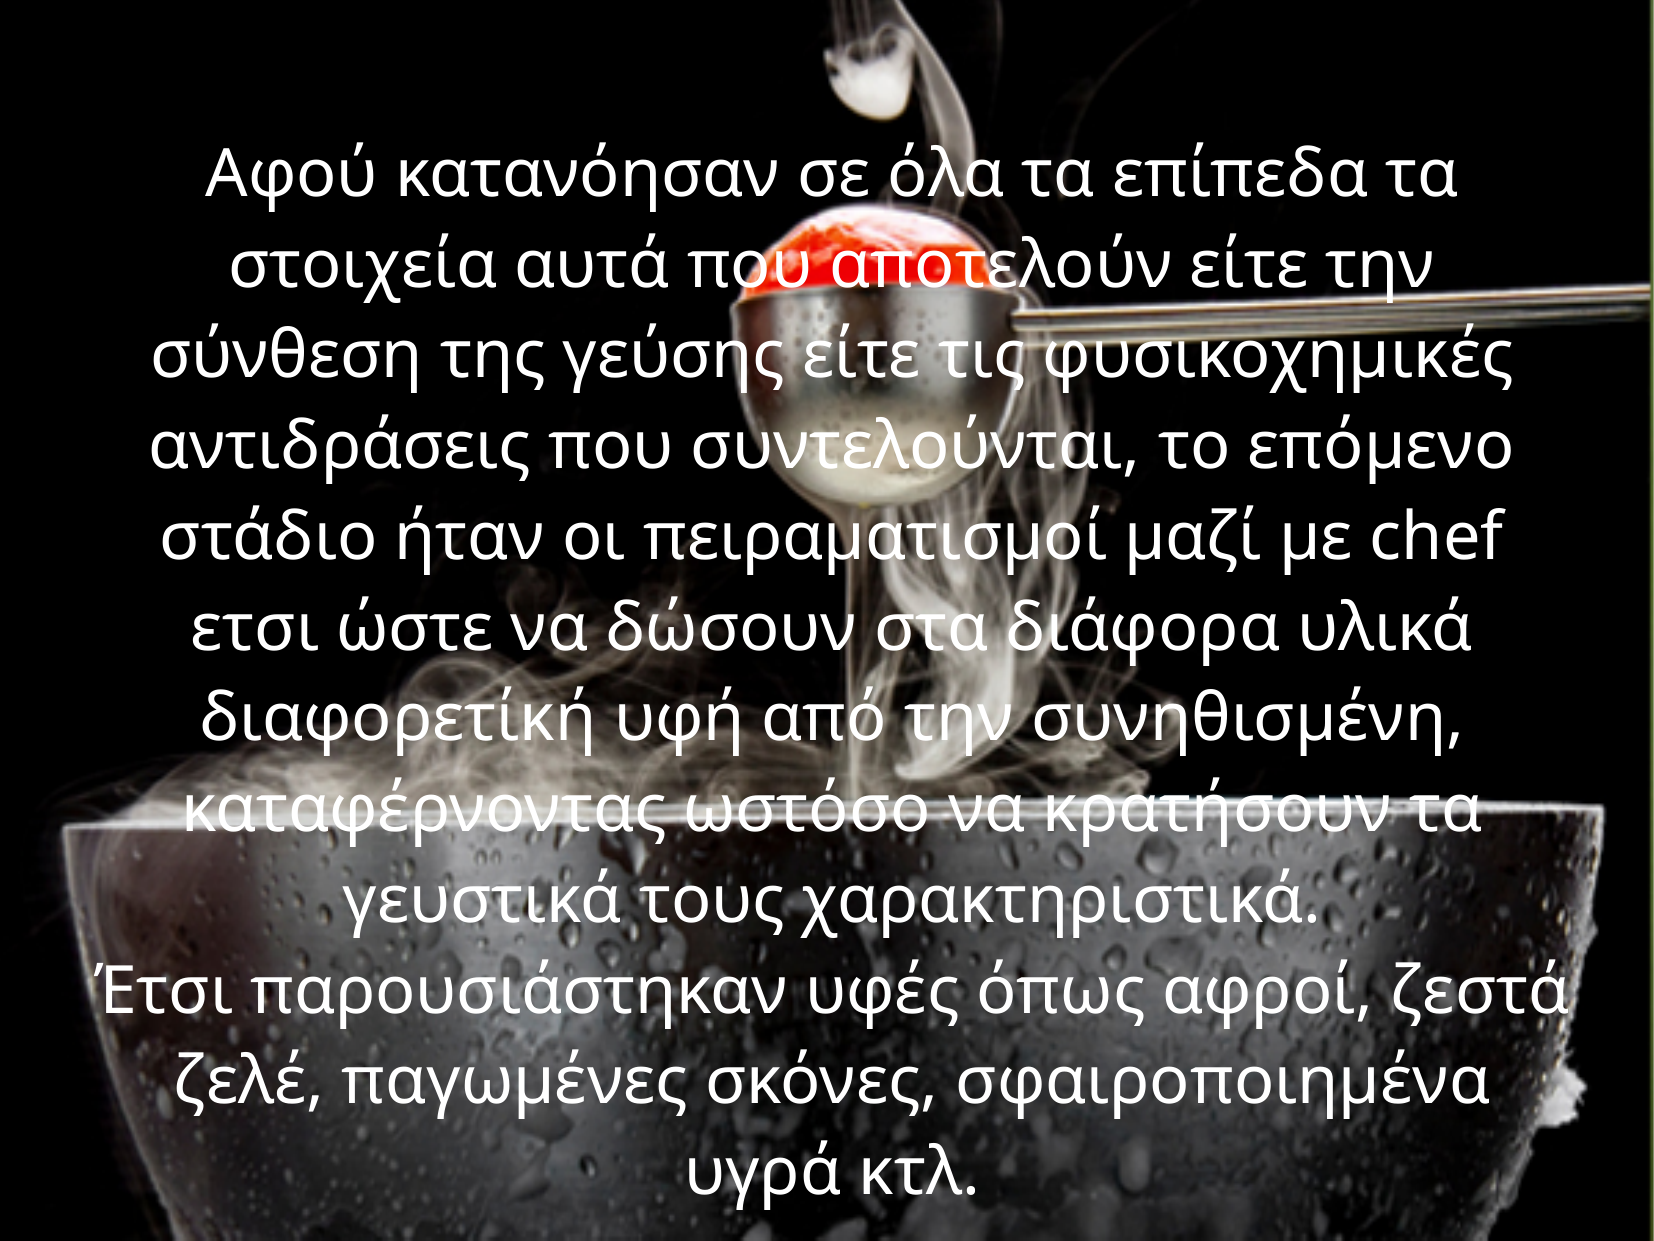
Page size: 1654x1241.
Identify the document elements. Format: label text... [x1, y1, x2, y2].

picture [0, 0, 1654, 1241]
subtitle Αφού κατανόησαν σε όλα τα επίπεδα τα στοιχεία αυτά που αποτελούν είτε την σύνθεση της γεύσης είτε τις φυσικοχημικές αντιδράσεις που συντελούνται, το επόμενο στάδιο ήταν οι πειραματισμοί μαζί με chef ετσι ώστε να δώσουν στα διάφορα υλικά διαφορετίκή υφή από την συνηθισμένη, καταφέρνοντας ωστόσο να κρατήσουν τα γευστικά τους χαρακτηριστικά. Έτσι παρουσιάστηκαν υφές όπως αφροί, ζεστά ζελέ, παγωμένες σκόνες, σφαιροποιημένα υγρά κτλ. [88, 157, 1577, 1182]
